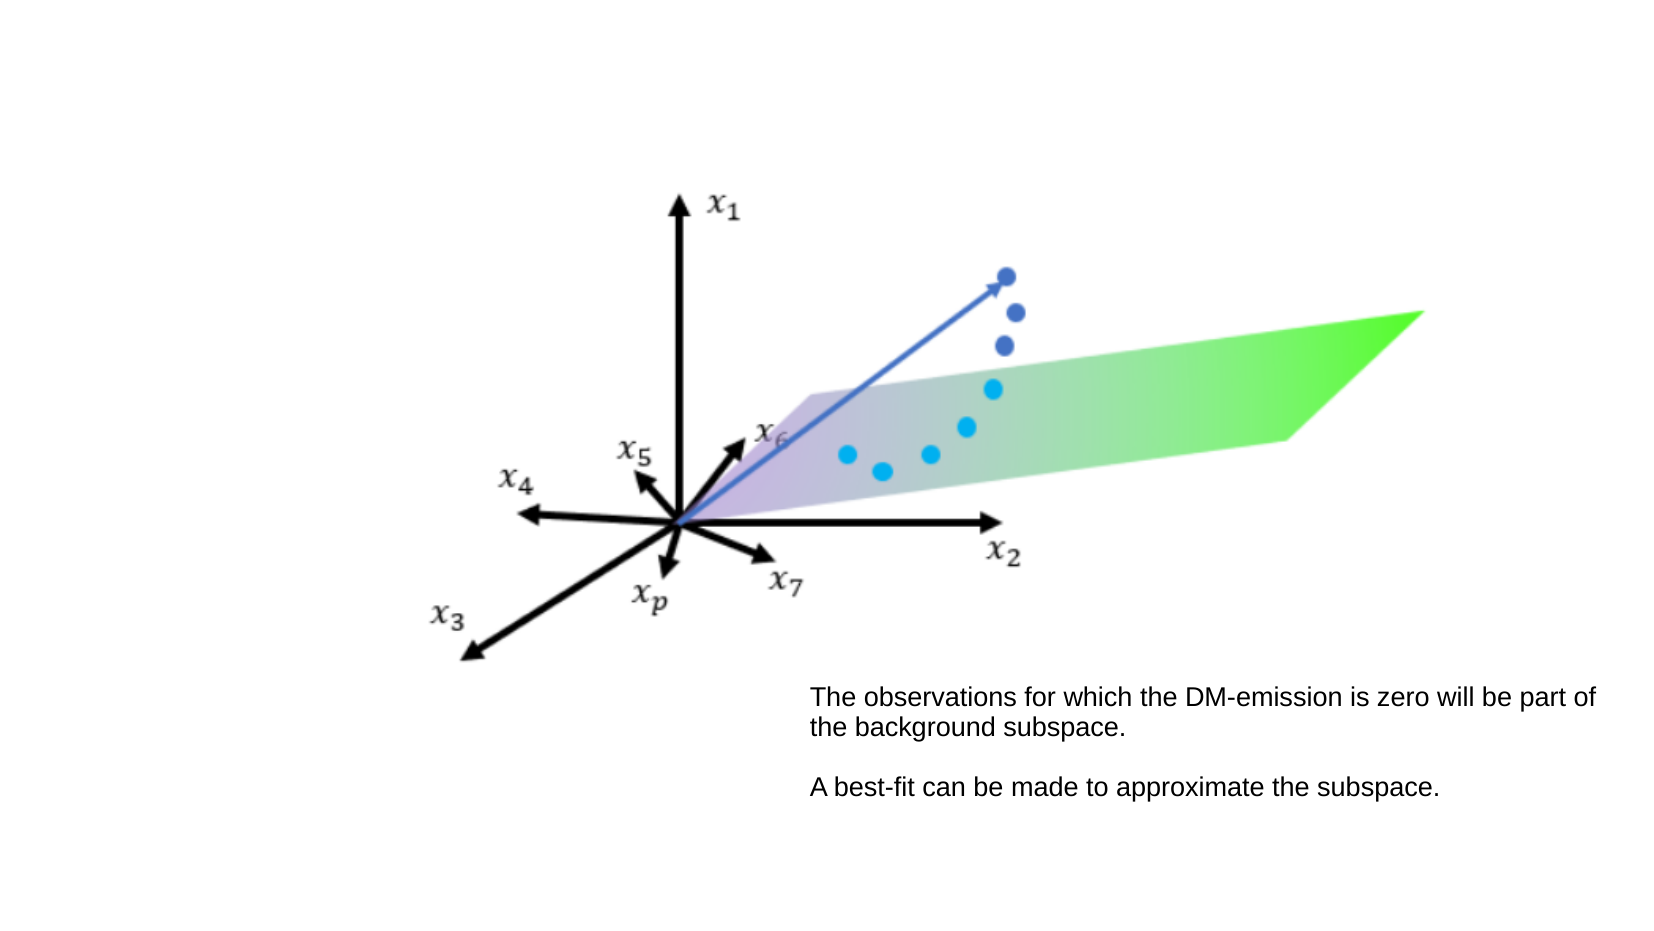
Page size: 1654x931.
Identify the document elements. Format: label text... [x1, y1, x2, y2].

text_box The observations for which the DM-emission is zero will be part of the background subspace. A best-fit can be made to approximate the subspace. [795, 674, 1621, 811]
picture [405, 163, 1434, 694]
